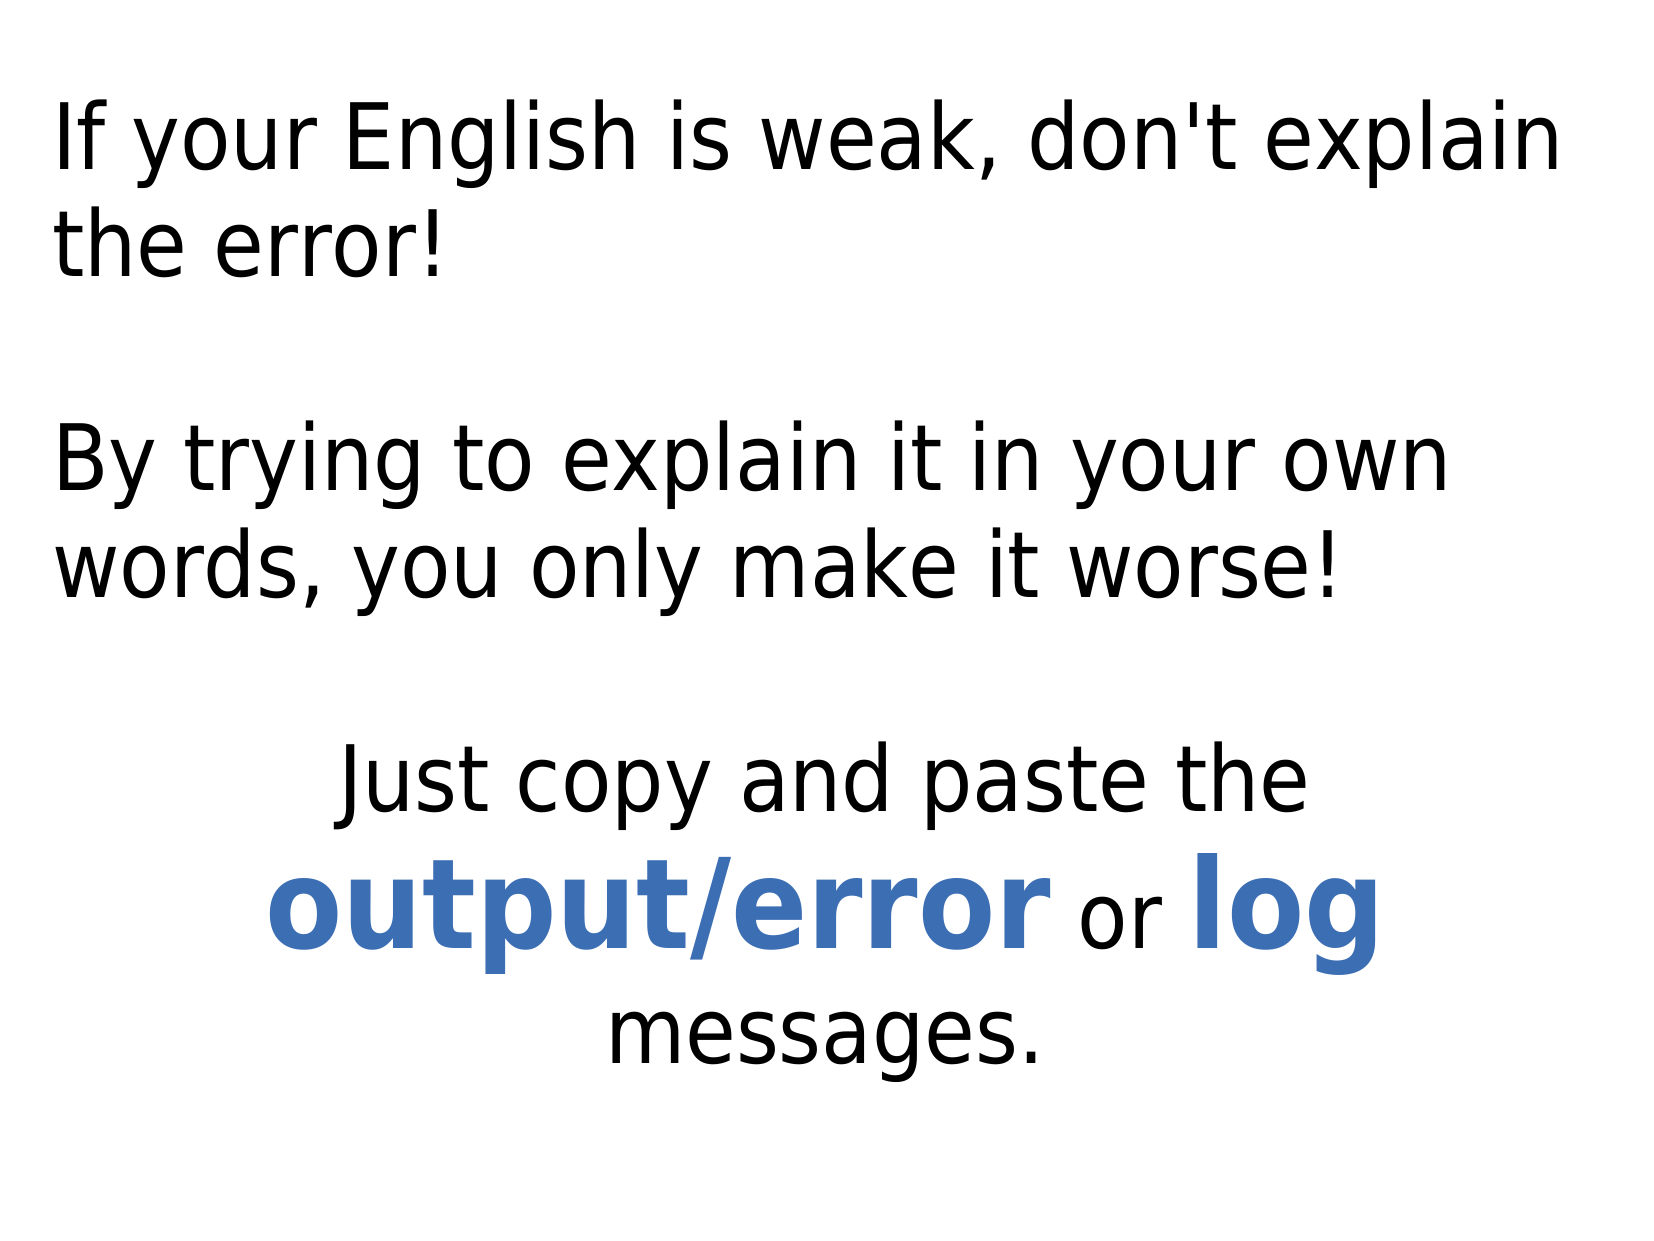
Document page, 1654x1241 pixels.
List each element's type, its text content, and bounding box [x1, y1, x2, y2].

text_box If your English is weak, don't explain the error! By trying to explain it in your own words, you only make it worse! Just copy and paste the output/error or log messages. [37, 76, 1613, 1201]
